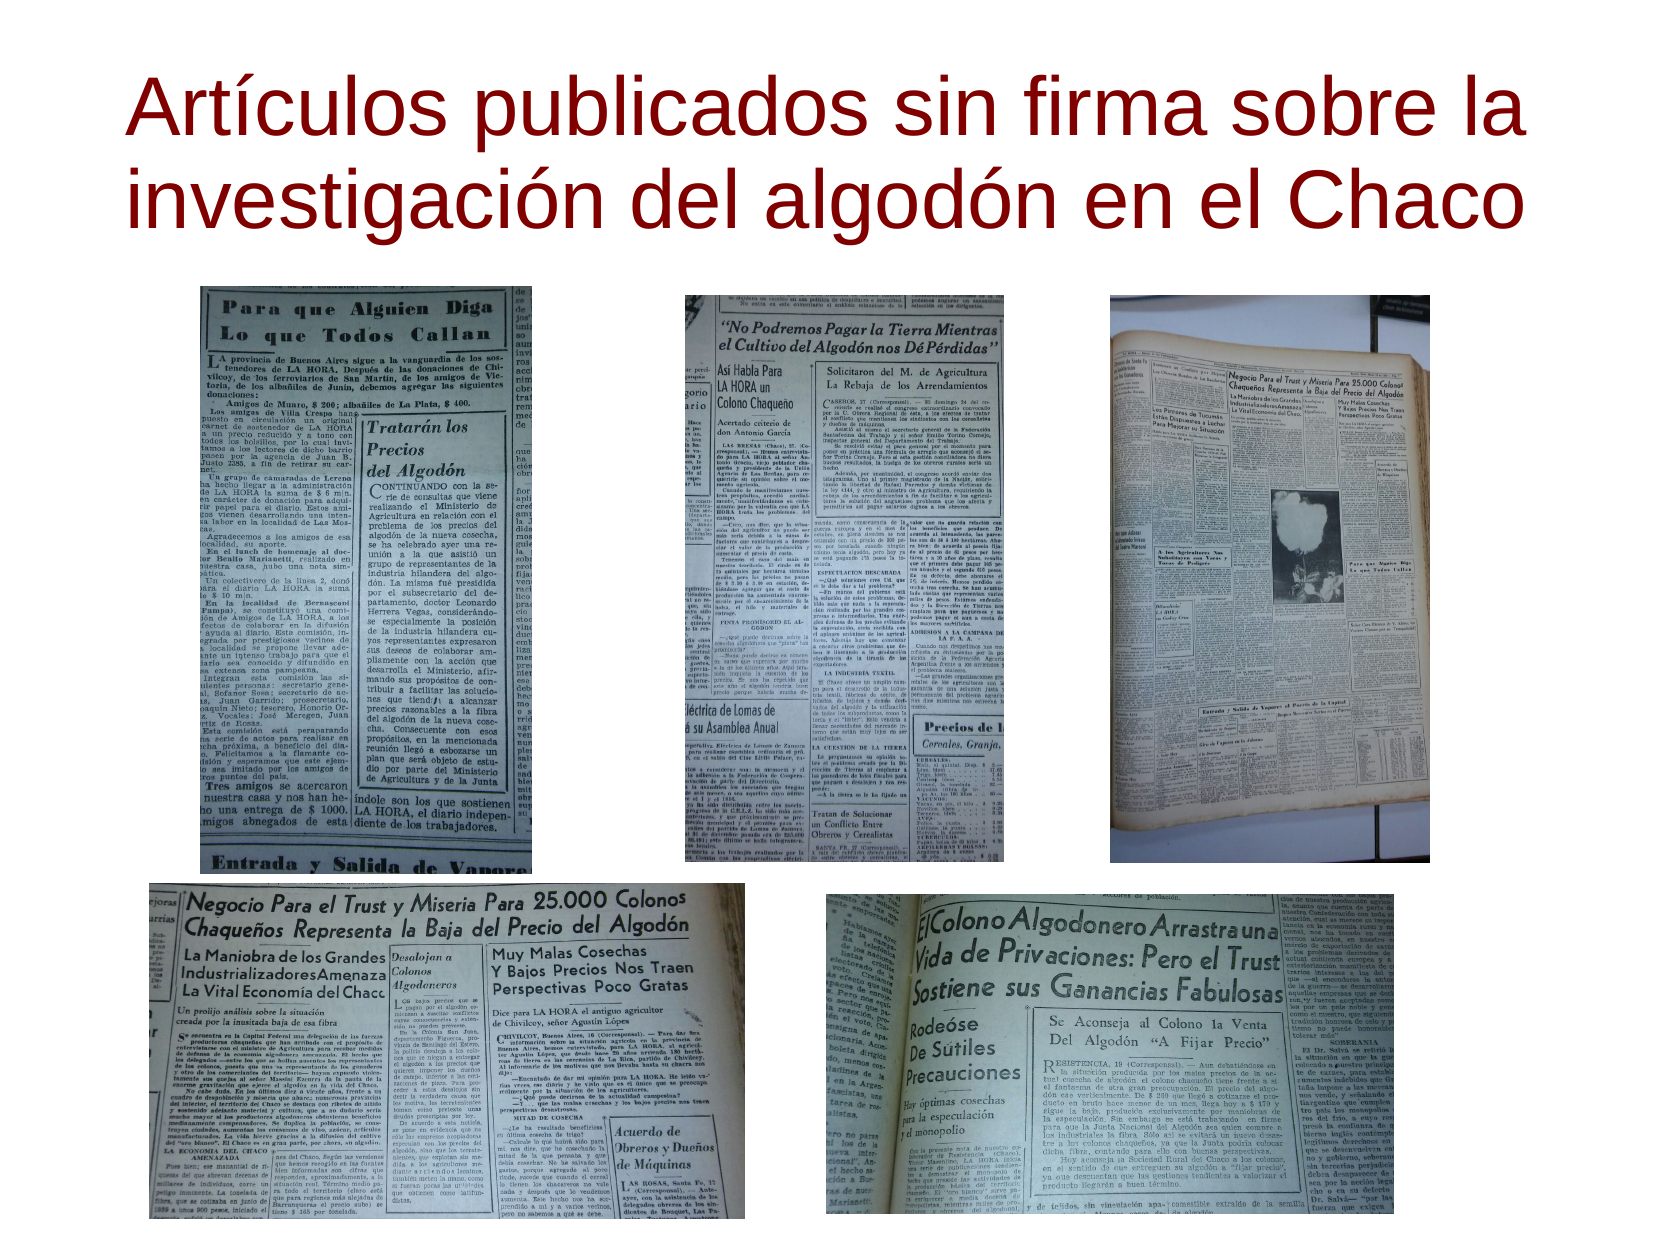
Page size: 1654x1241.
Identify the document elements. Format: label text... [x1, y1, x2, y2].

picture [149, 883, 745, 1219]
picture [685, 295, 1004, 862]
picture [200, 286, 532, 874]
picture [1110, 295, 1430, 863]
title Artículos publicados sin firma sobre la investigación del algodón en el Chaco [82, 49, 1571, 257]
picture [826, 894, 1394, 1214]
